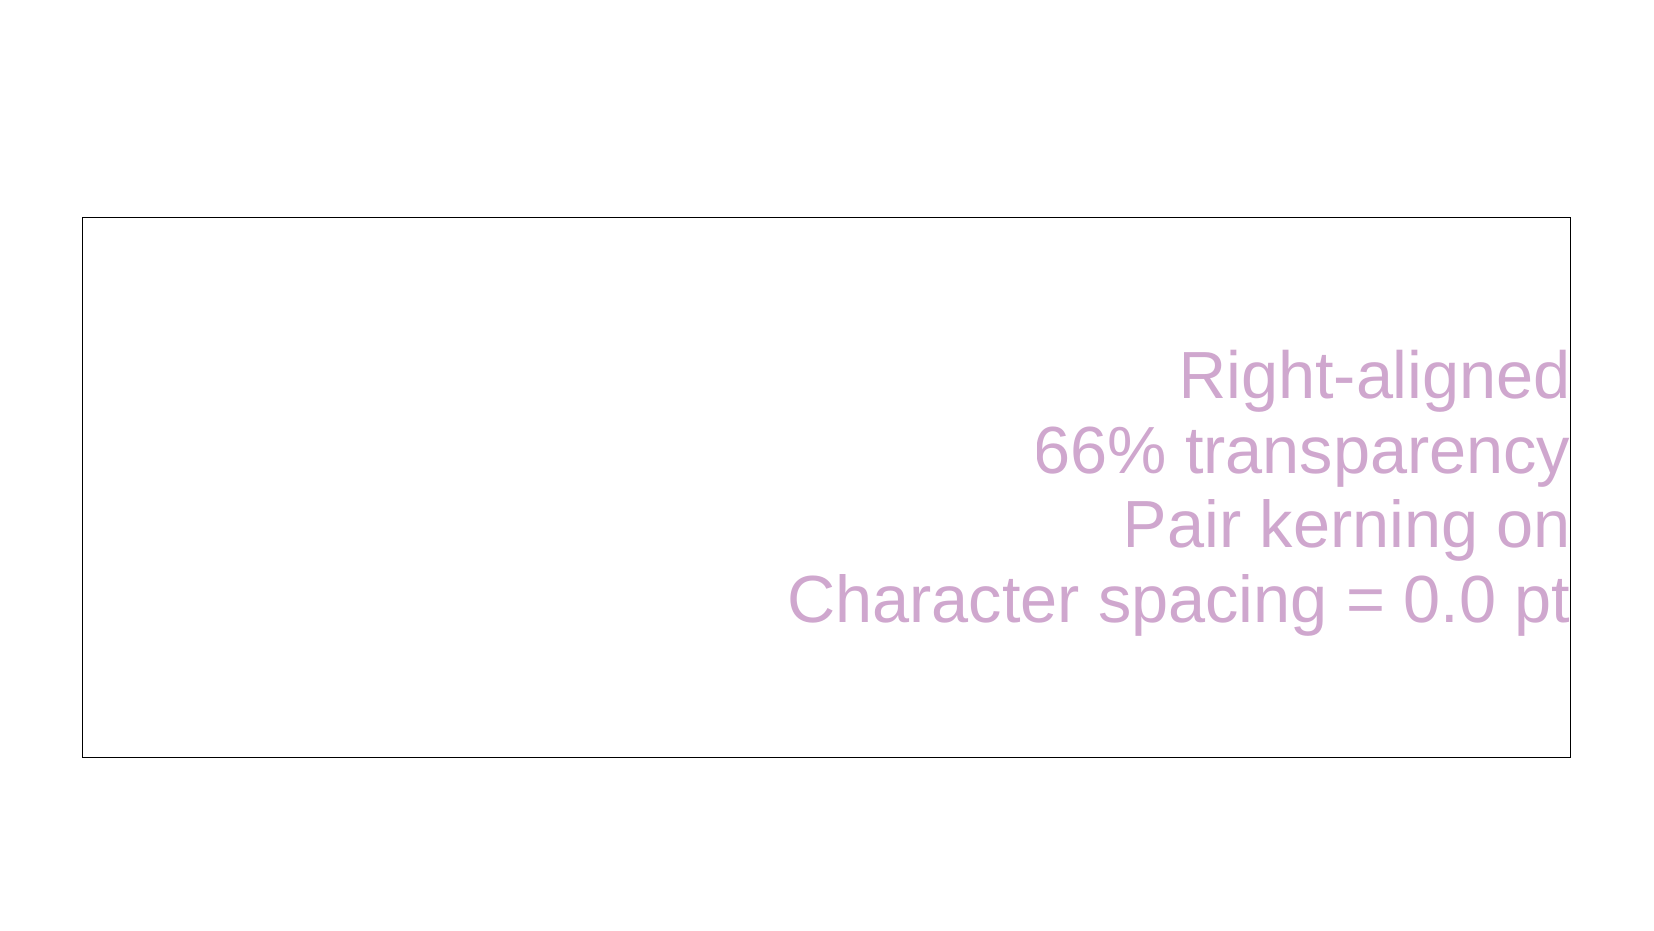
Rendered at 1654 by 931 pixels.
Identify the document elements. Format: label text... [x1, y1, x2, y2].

subtitle Right-aligned 66% transparency Pair kerning on Character spacing = 0.0 pt [82, 217, 1571, 758]
